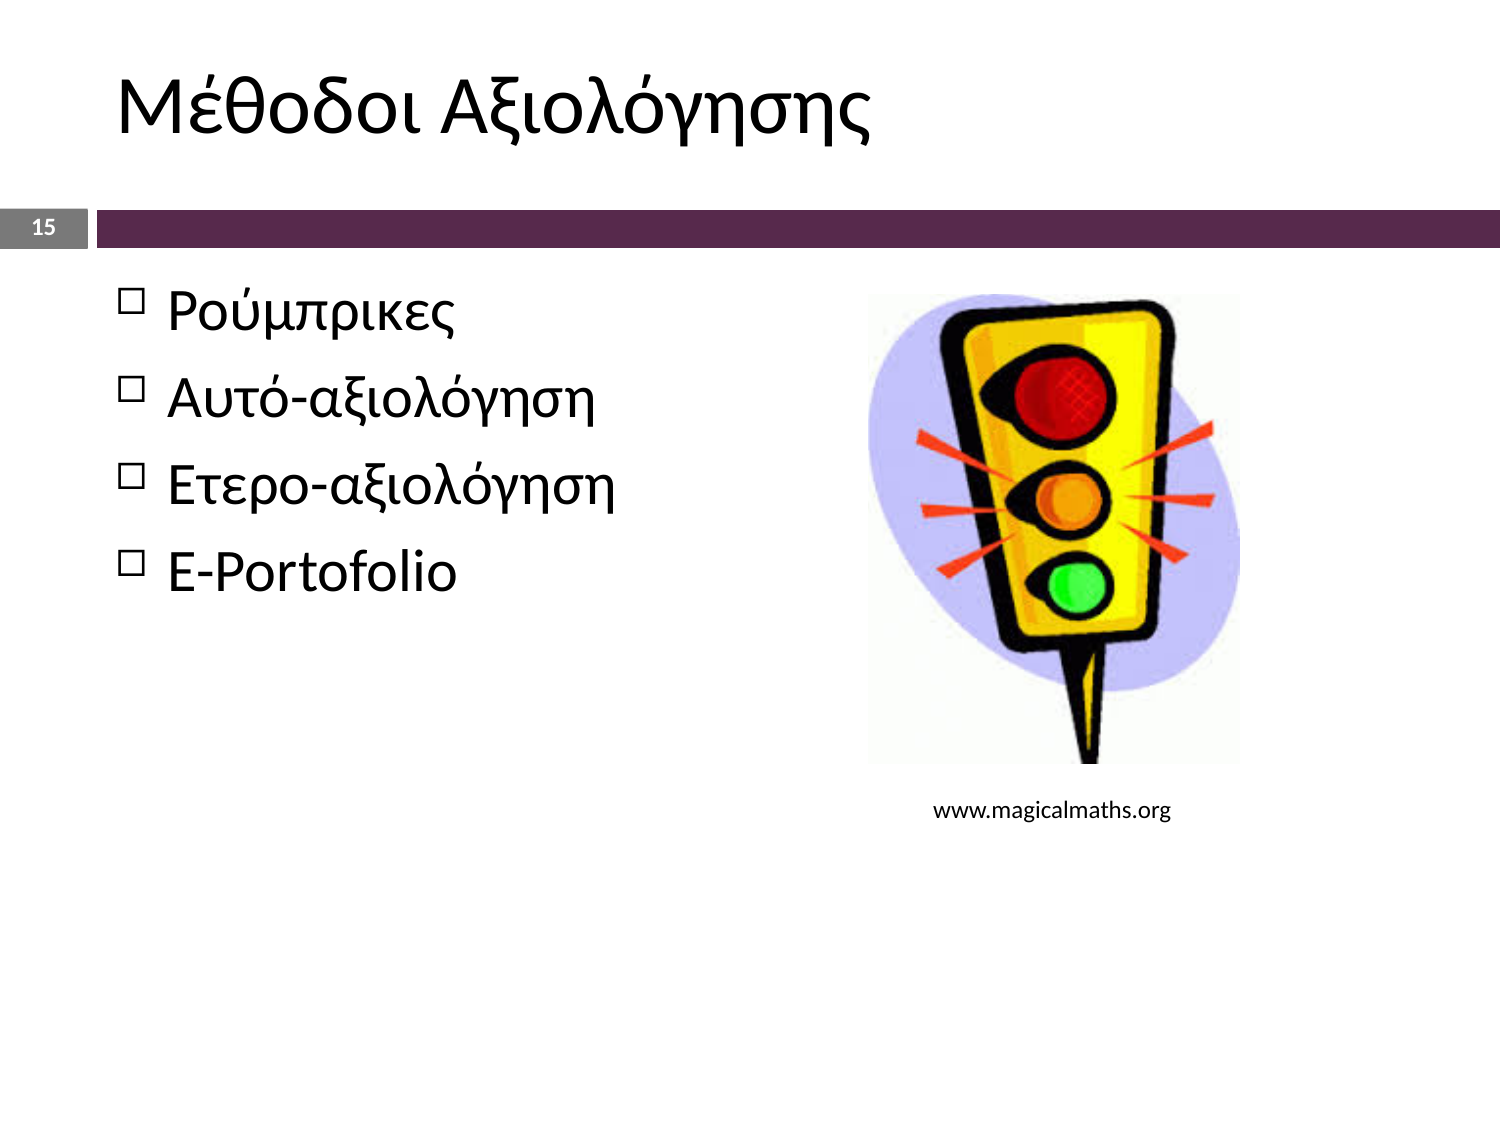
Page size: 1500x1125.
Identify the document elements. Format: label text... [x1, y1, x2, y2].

text_box www.magicalmaths.org [918, 786, 1187, 831]
text_box 15 [0, 208, 88, 249]
list Ρούμπρικες Αυτό-αξιολόγηση Ετερο-αξιολόγηση E-Portofolio [100, 262, 1438, 1000]
title Μέθοδοι Αξιολόγησης [100, 19, 1438, 182]
picture [868, 294, 1240, 764]
